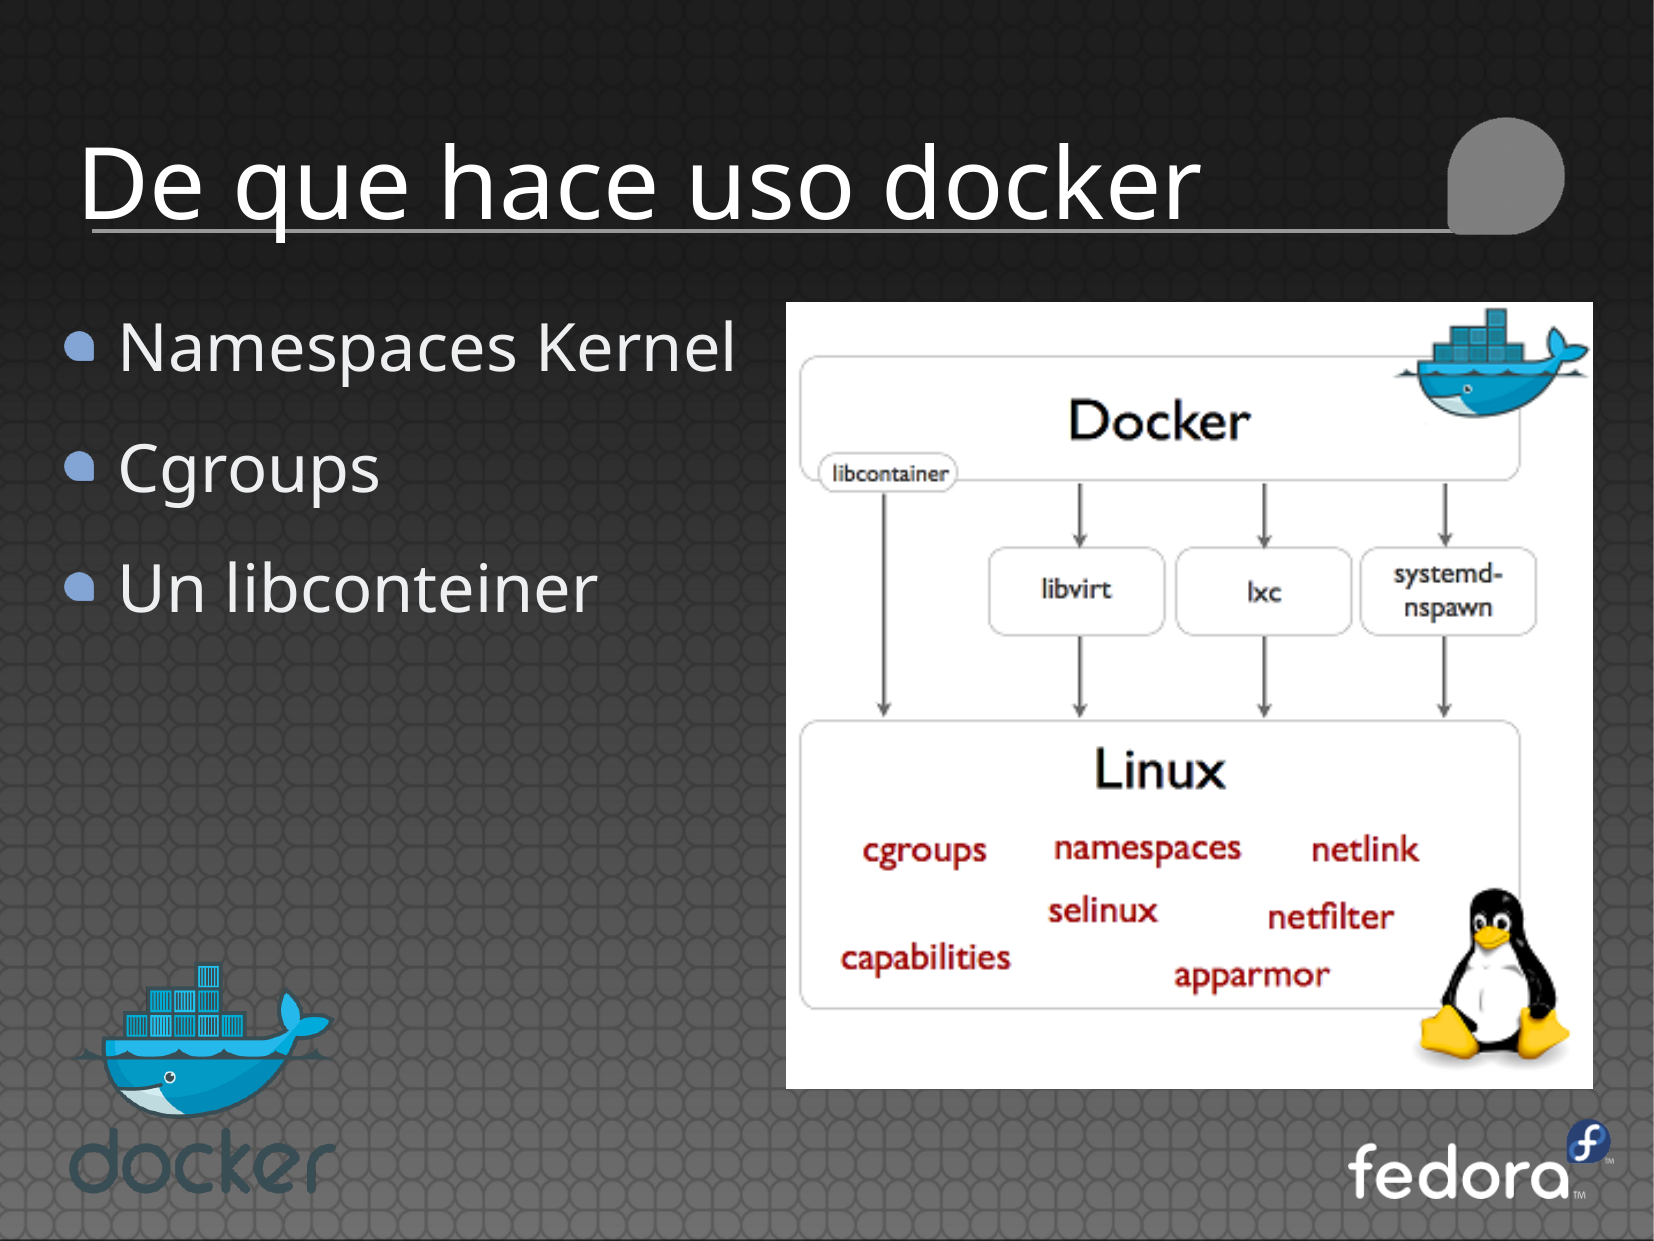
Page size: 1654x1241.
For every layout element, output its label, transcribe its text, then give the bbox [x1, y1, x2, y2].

picture [0, 0, 1654, 1241]
list Namespaces Kernel Cgroups Un libconteiner [46, 300, 1536, 1105]
title De que hace uso docker [76, 112, 1566, 249]
